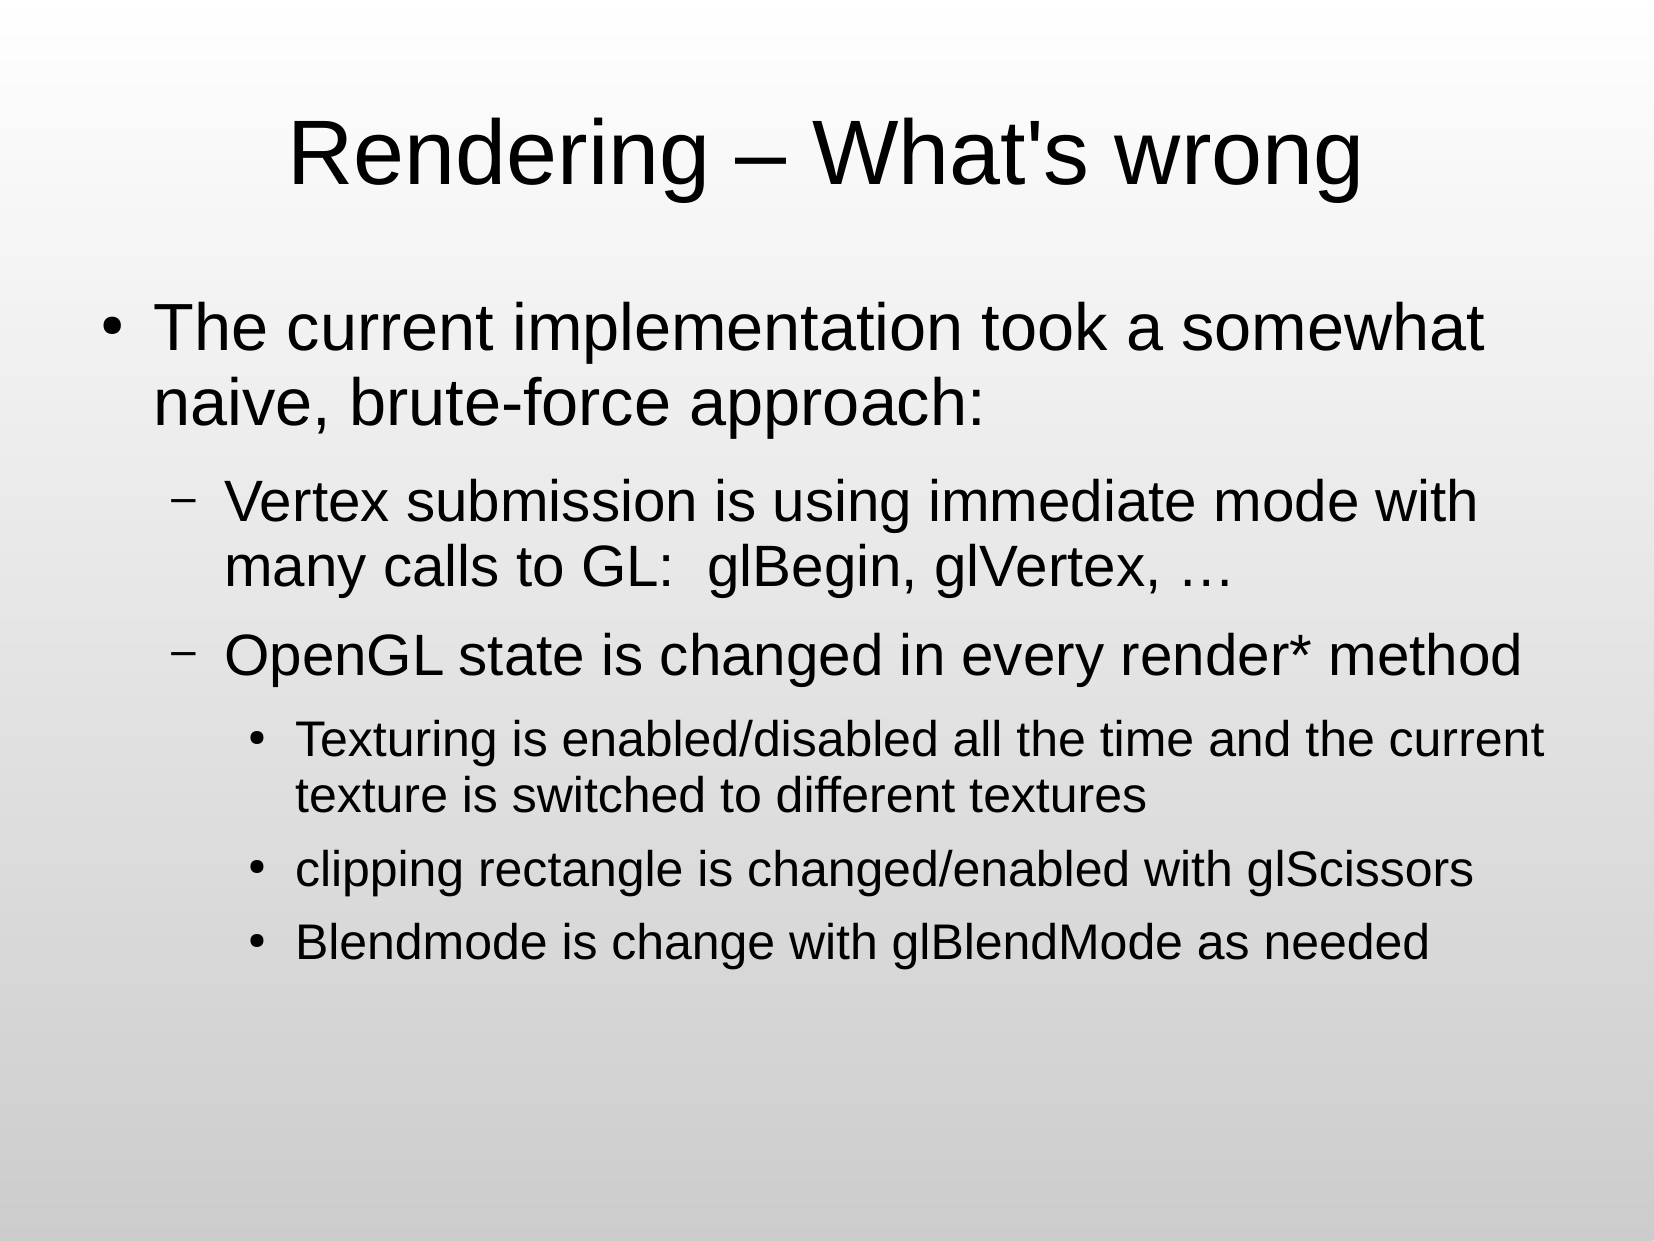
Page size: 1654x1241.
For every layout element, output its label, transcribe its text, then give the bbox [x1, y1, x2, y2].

title Rendering – What's wrong [82, 49, 1571, 257]
list The current implementation took a somewhat naive, brute-force approach: Vertex submission is using immediate mode with many calls to GL: glBegin, glVertex, … OpenGL state is changed in every render* method Texturing is enabled/disabled all the time and the current texture is switched to different textures clipping rectangle is changed/enabled with glScissors Blendmode is change with glBlendMode as needed [82, 290, 1571, 1109]
